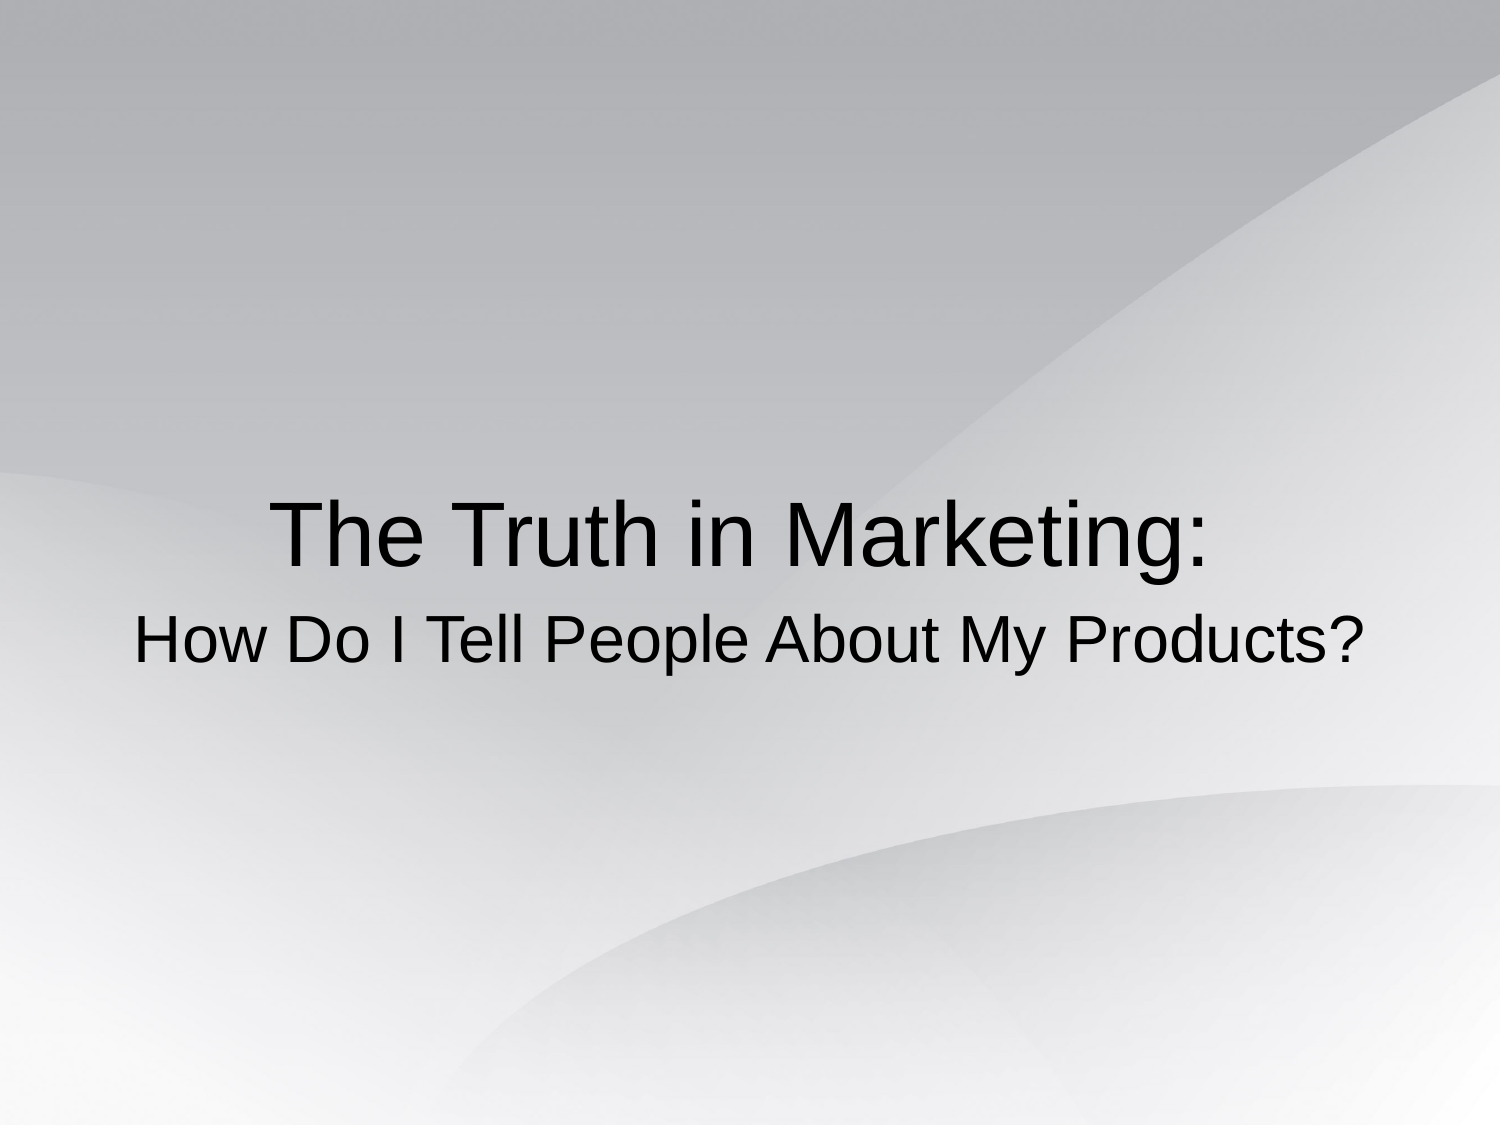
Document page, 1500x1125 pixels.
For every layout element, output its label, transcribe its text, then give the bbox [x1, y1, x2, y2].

picture [0, 0, 1500, 1125]
subtitle The Truth in Marketing: How Do I Tell People About My Products? [112, 291, 1388, 869]
